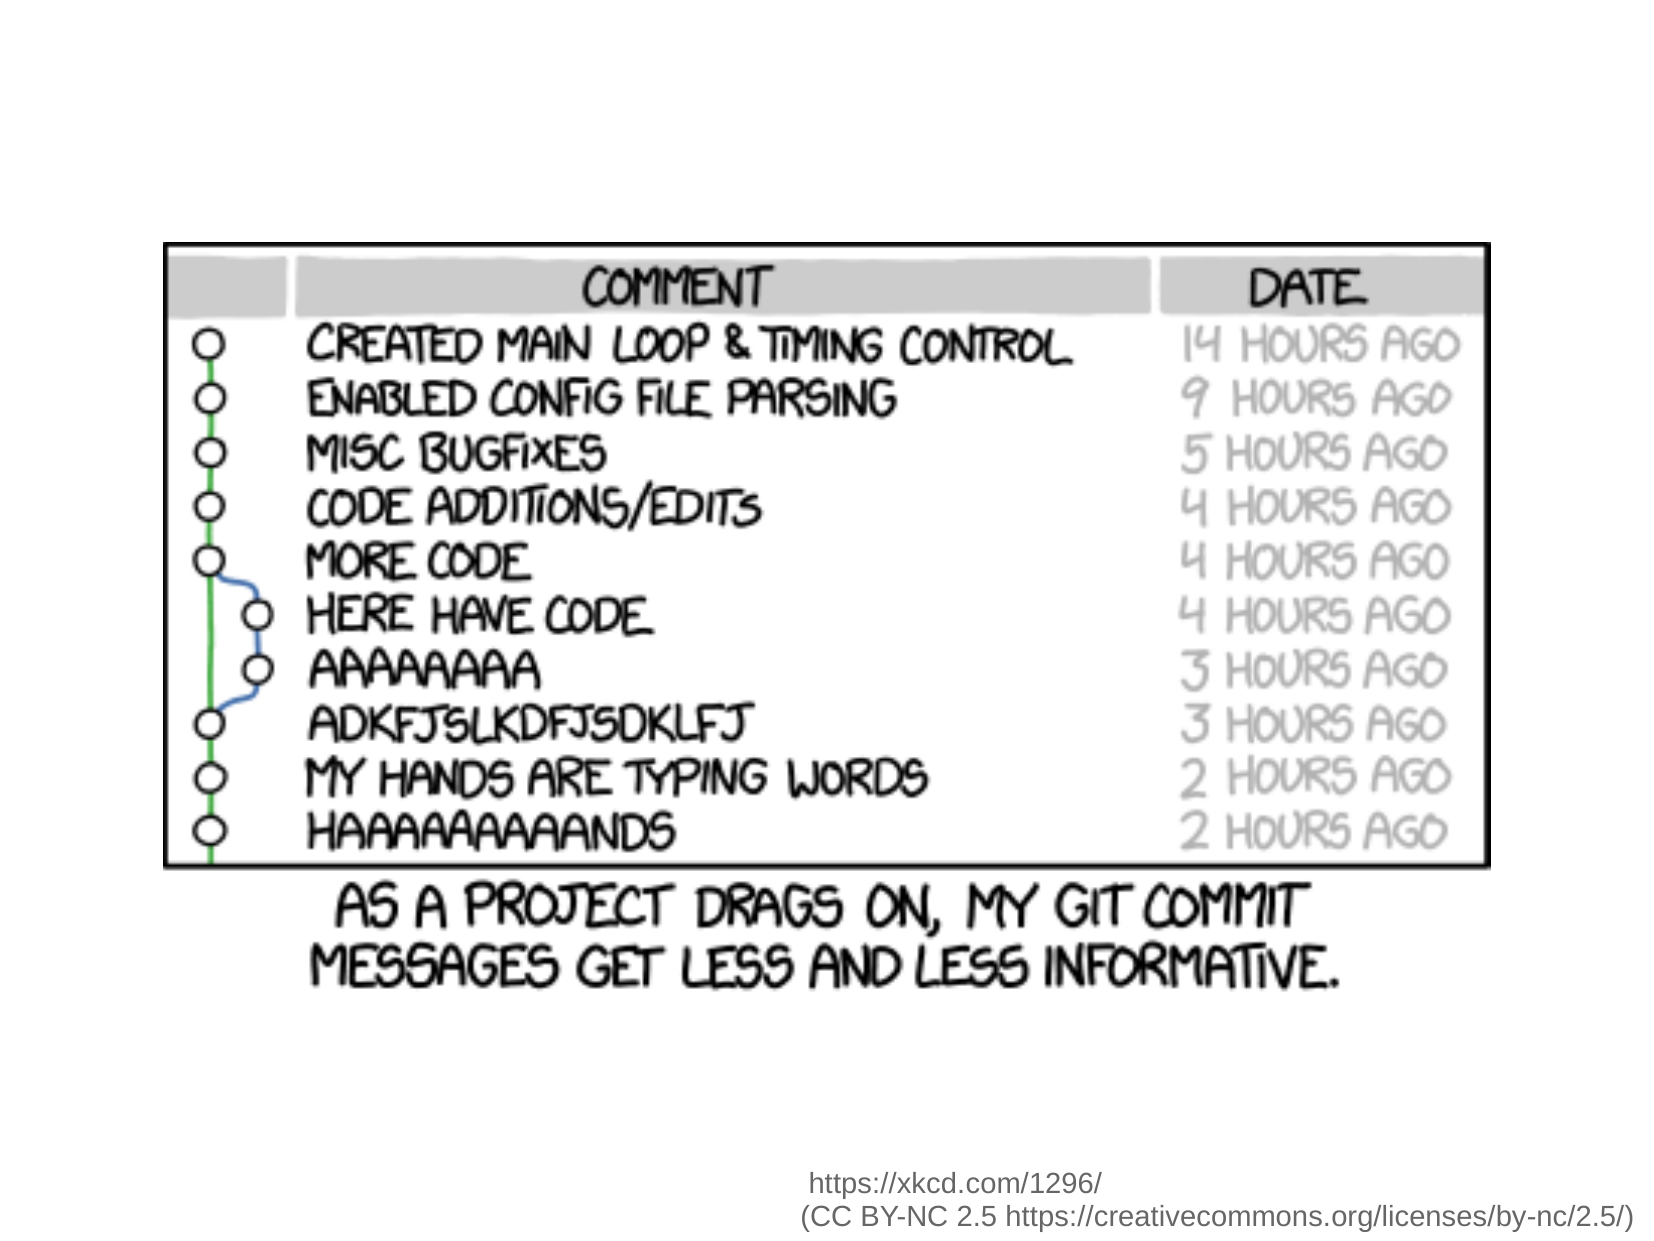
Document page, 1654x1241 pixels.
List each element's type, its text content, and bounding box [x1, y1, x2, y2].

text_box https://xkcd.com/1296/ (CC BY-NC 2.5 https://creativecommons.org/licenses/by-nc/2.5/) [785, 1159, 1652, 1241]
picture [163, 242, 1491, 998]
